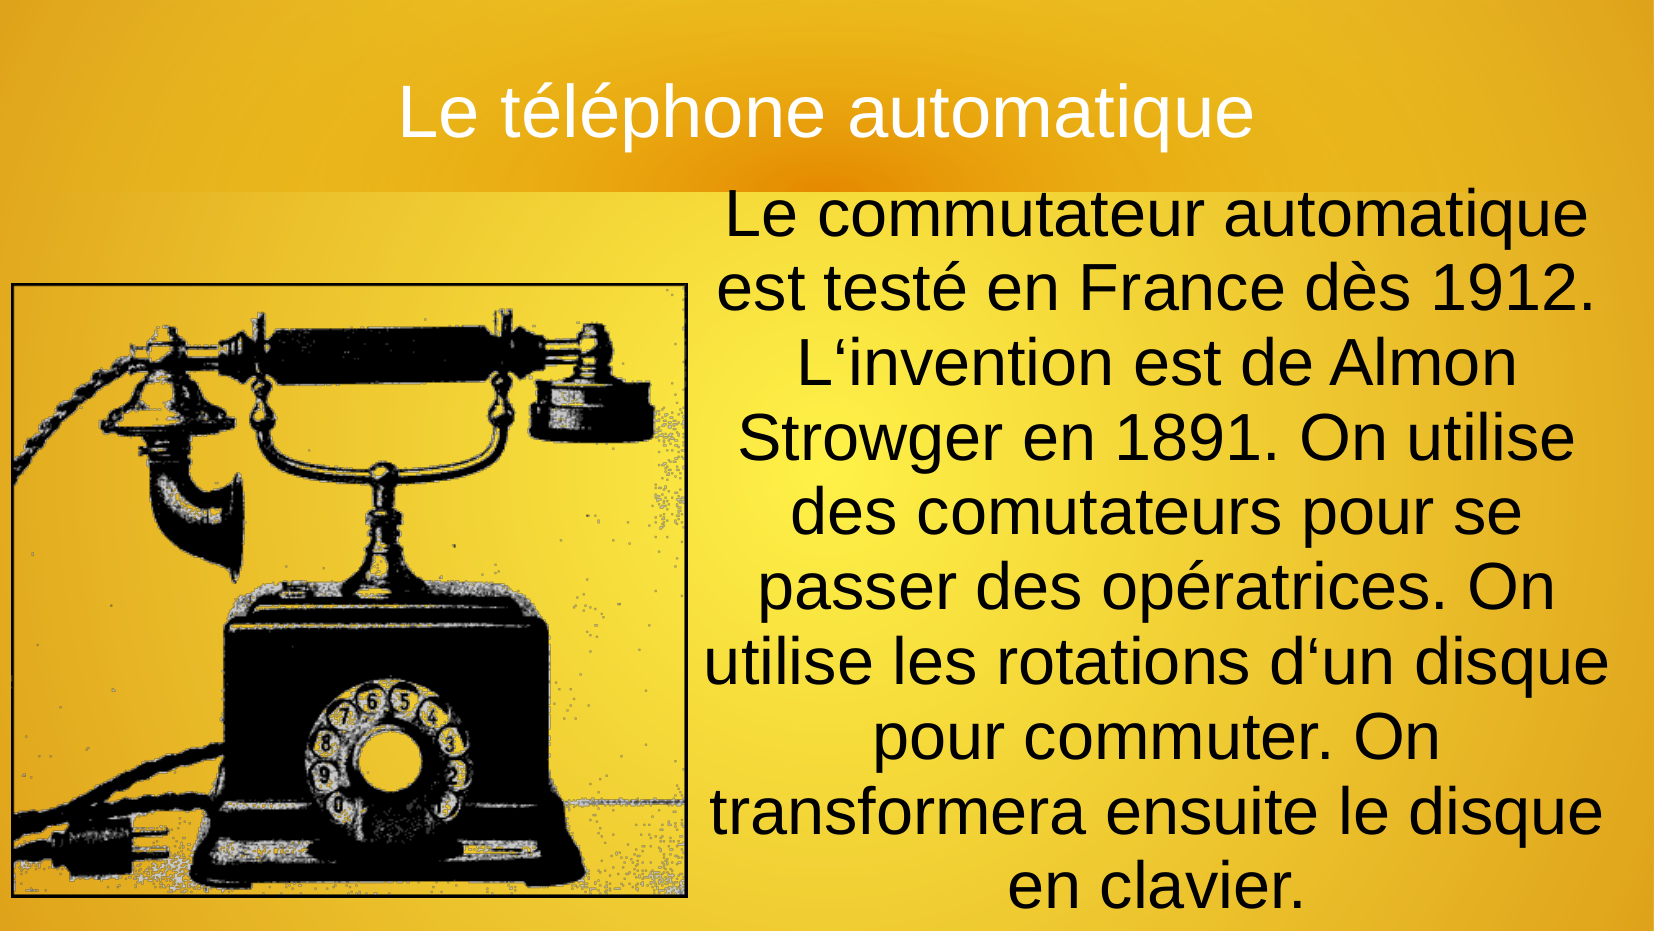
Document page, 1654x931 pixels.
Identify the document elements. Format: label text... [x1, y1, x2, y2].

subtitle Le commutateur automatique est testé en France dès 1912. L‘invention est de Almon Strowger en 1891. On utilise des comutateurs pour se passer des opératrices. On utilise les rotations d‘un disque pour commuter. On transformera ensuite le disque en clavier. [696, 138, 1619, 931]
title Le téléphone automatique [82, 35, 1571, 189]
picture [11, 283, 688, 898]
